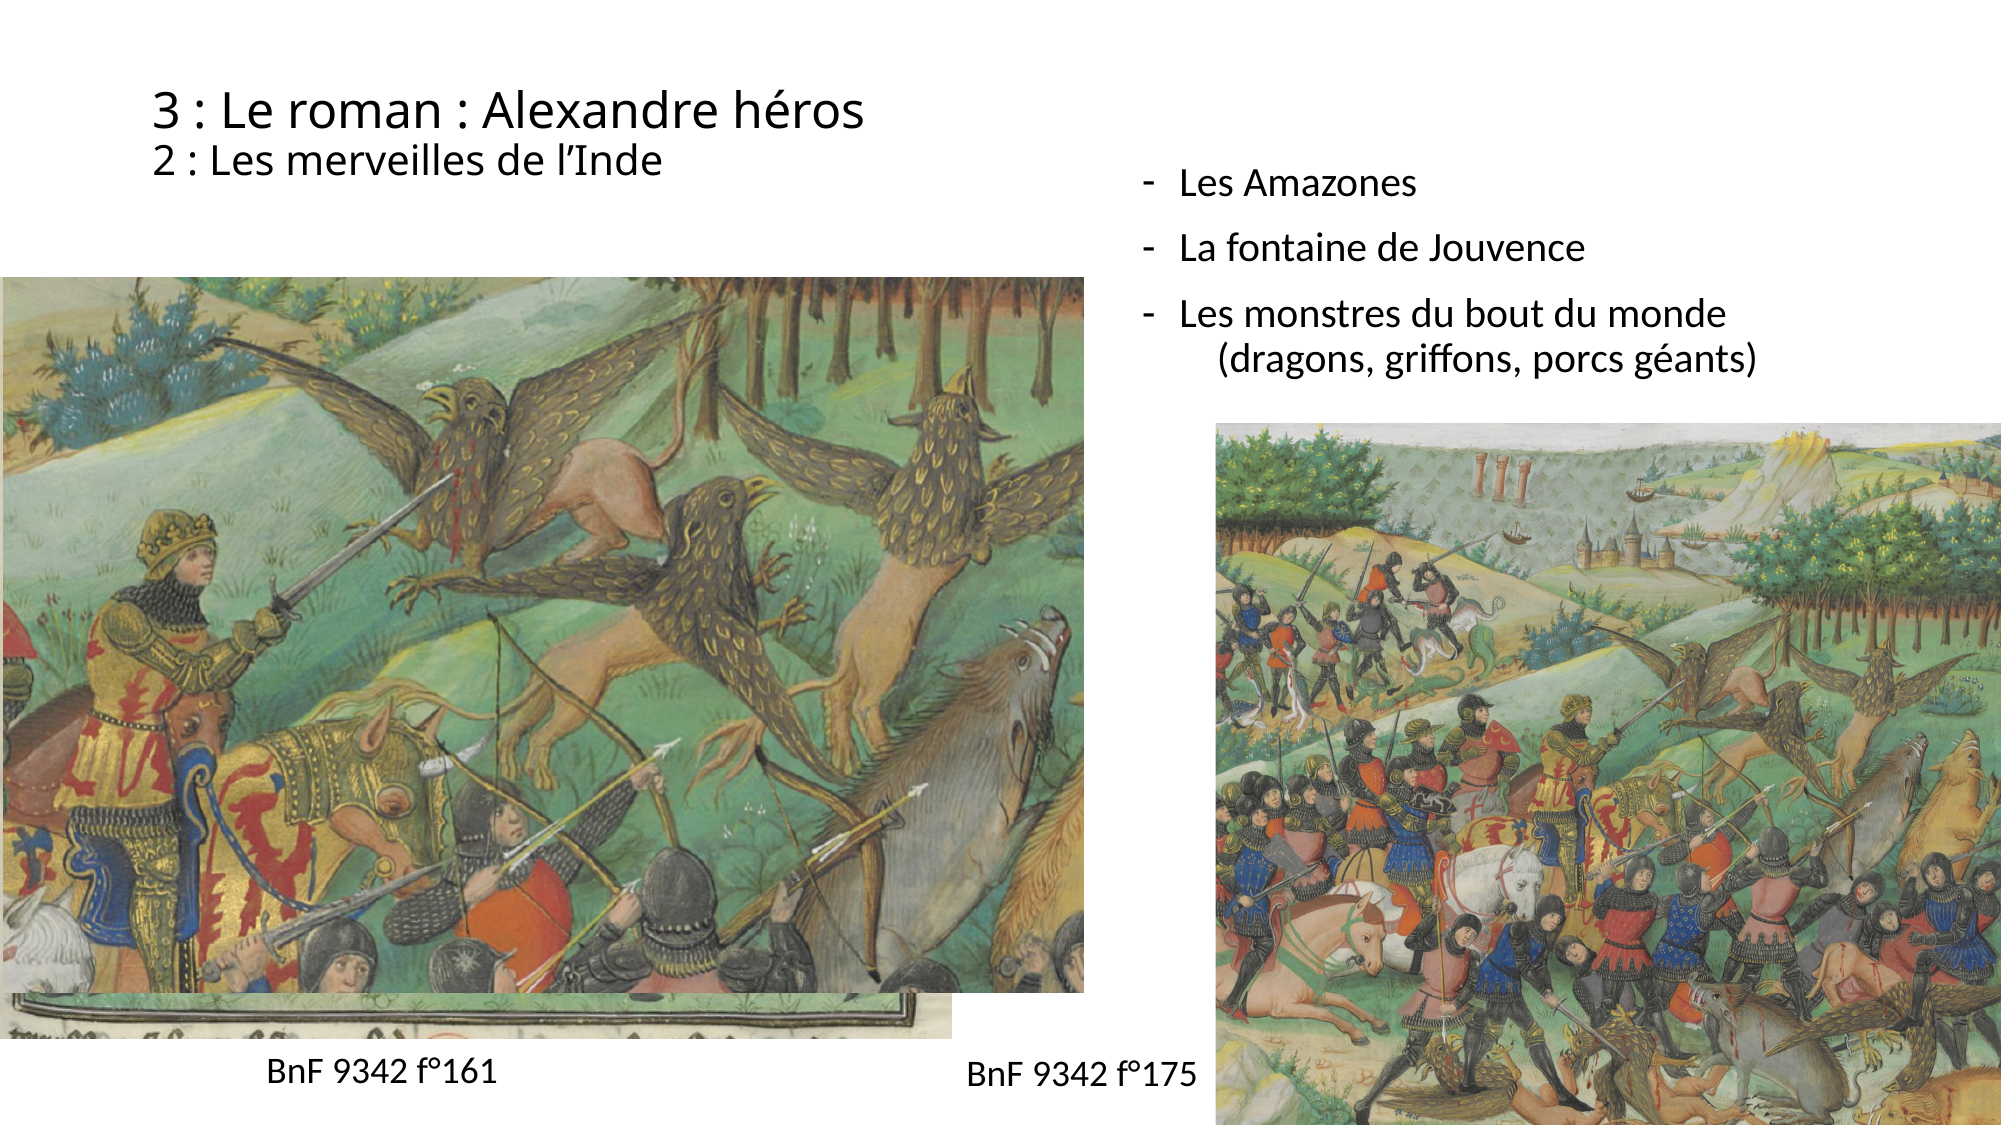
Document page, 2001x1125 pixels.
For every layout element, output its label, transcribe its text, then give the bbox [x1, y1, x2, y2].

picture [1215, 423, 2000, 1125]
title 3 : Le roman : Alexandre héros 2 : Les merveilles de l’Inde [137, 26, 1863, 244]
list Les Amazones La fontaine de Jouvence Les monstres du bout du monde (dragons, griffons, porcs géants) [1126, 152, 1863, 658]
text_box BnF 9342 f°175 [951, 1042, 1213, 1102]
picture [0, 277, 1084, 1039]
text_box BnF 9342 f°161 [251, 1038, 516, 1099]
